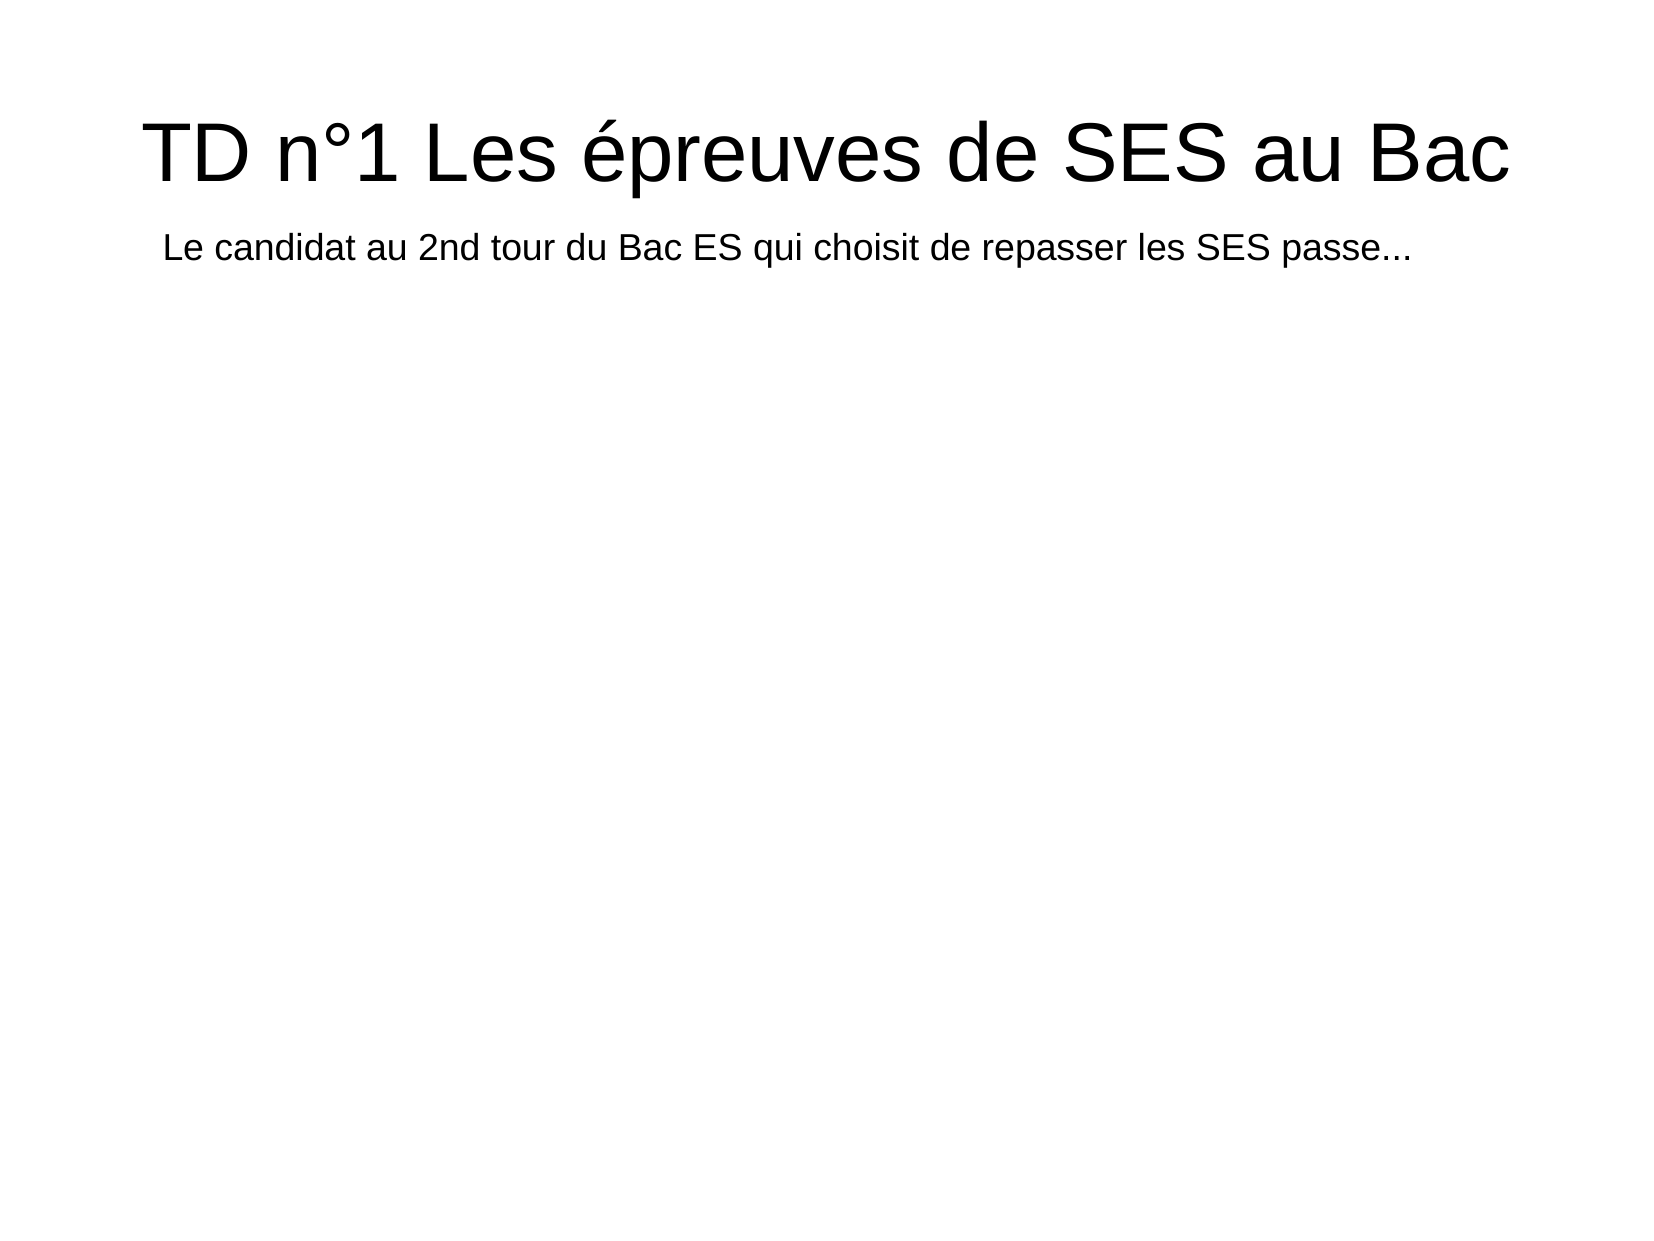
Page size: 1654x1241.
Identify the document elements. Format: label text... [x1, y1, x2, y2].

title TD n°1 Les épreuves de SES au Bac [82, 49, 1571, 257]
text_box Le candidat au 2nd tour du Bac ES qui choisit de repasser les SES passe... [147, 218, 1431, 276]
